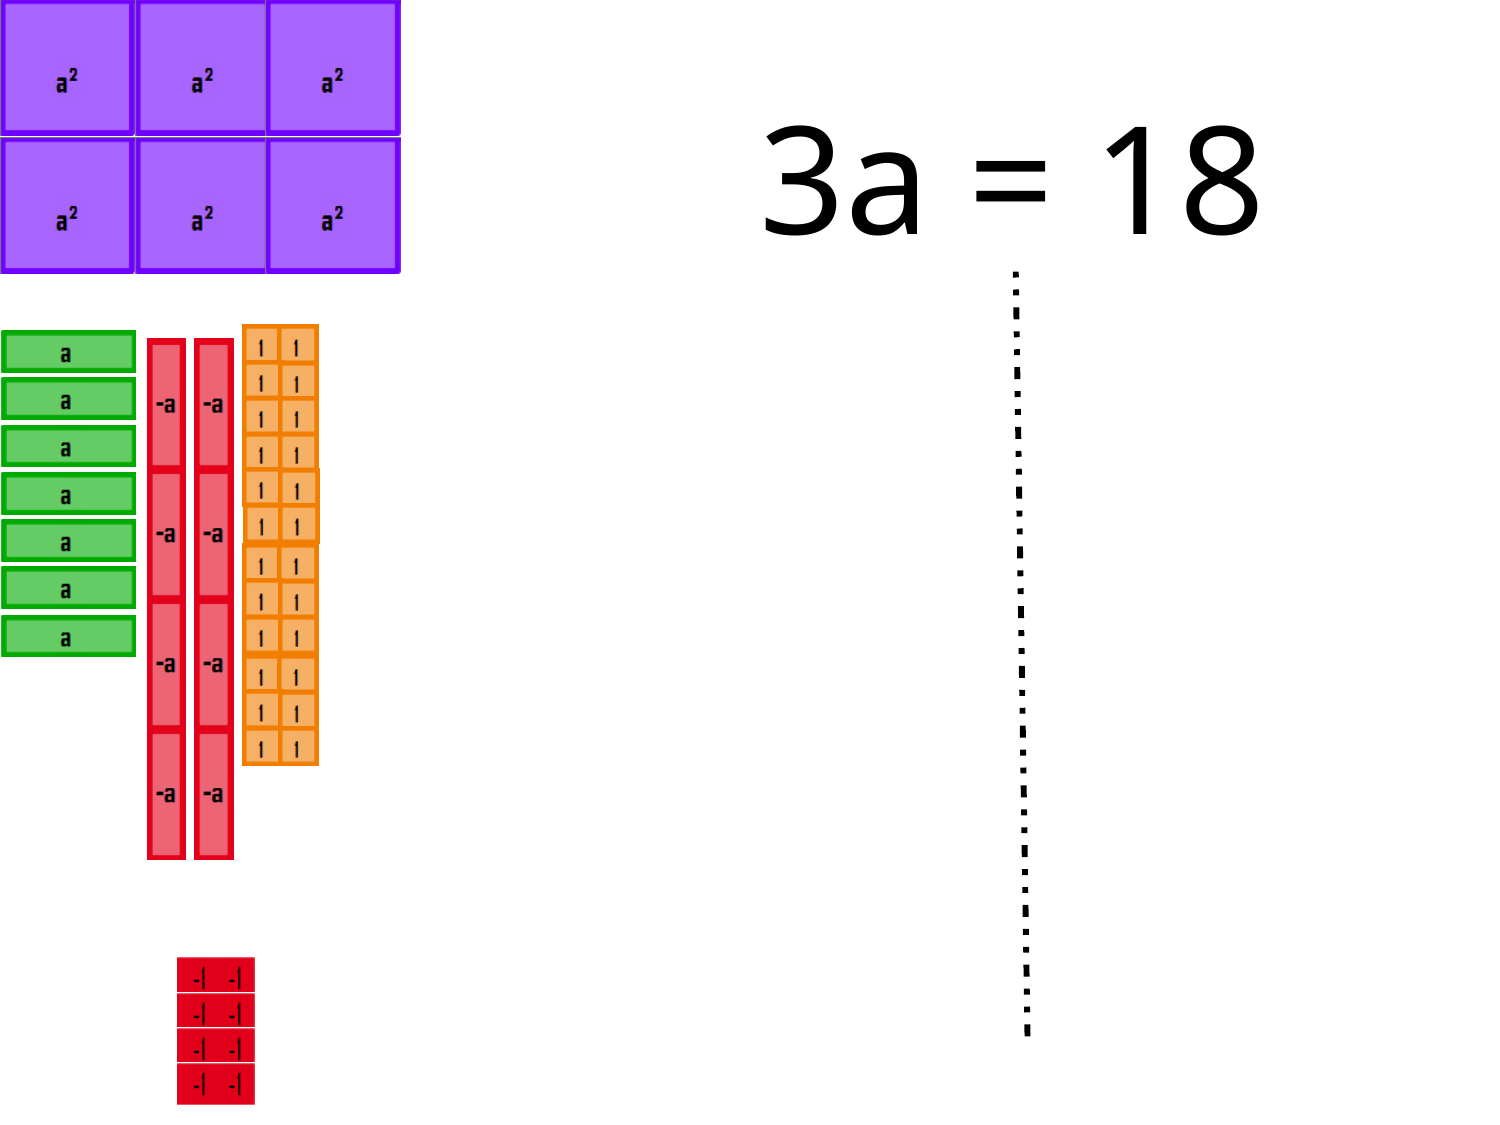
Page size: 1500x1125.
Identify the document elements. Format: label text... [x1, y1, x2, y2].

picture [0, 615, 136, 657]
picture [0, 519, 136, 562]
picture [0, 0, 401, 136]
picture [242, 324, 320, 766]
picture [0, 330, 136, 373]
picture [147, 338, 186, 860]
picture [194, 338, 234, 860]
text_box 3a = 18 [745, 76, 1281, 272]
picture [0, 472, 136, 515]
picture [0, 566, 136, 609]
picture [0, 425, 136, 468]
picture [0, 377, 136, 420]
picture [177, 956, 255, 1106]
picture [0, 137, 401, 274]
